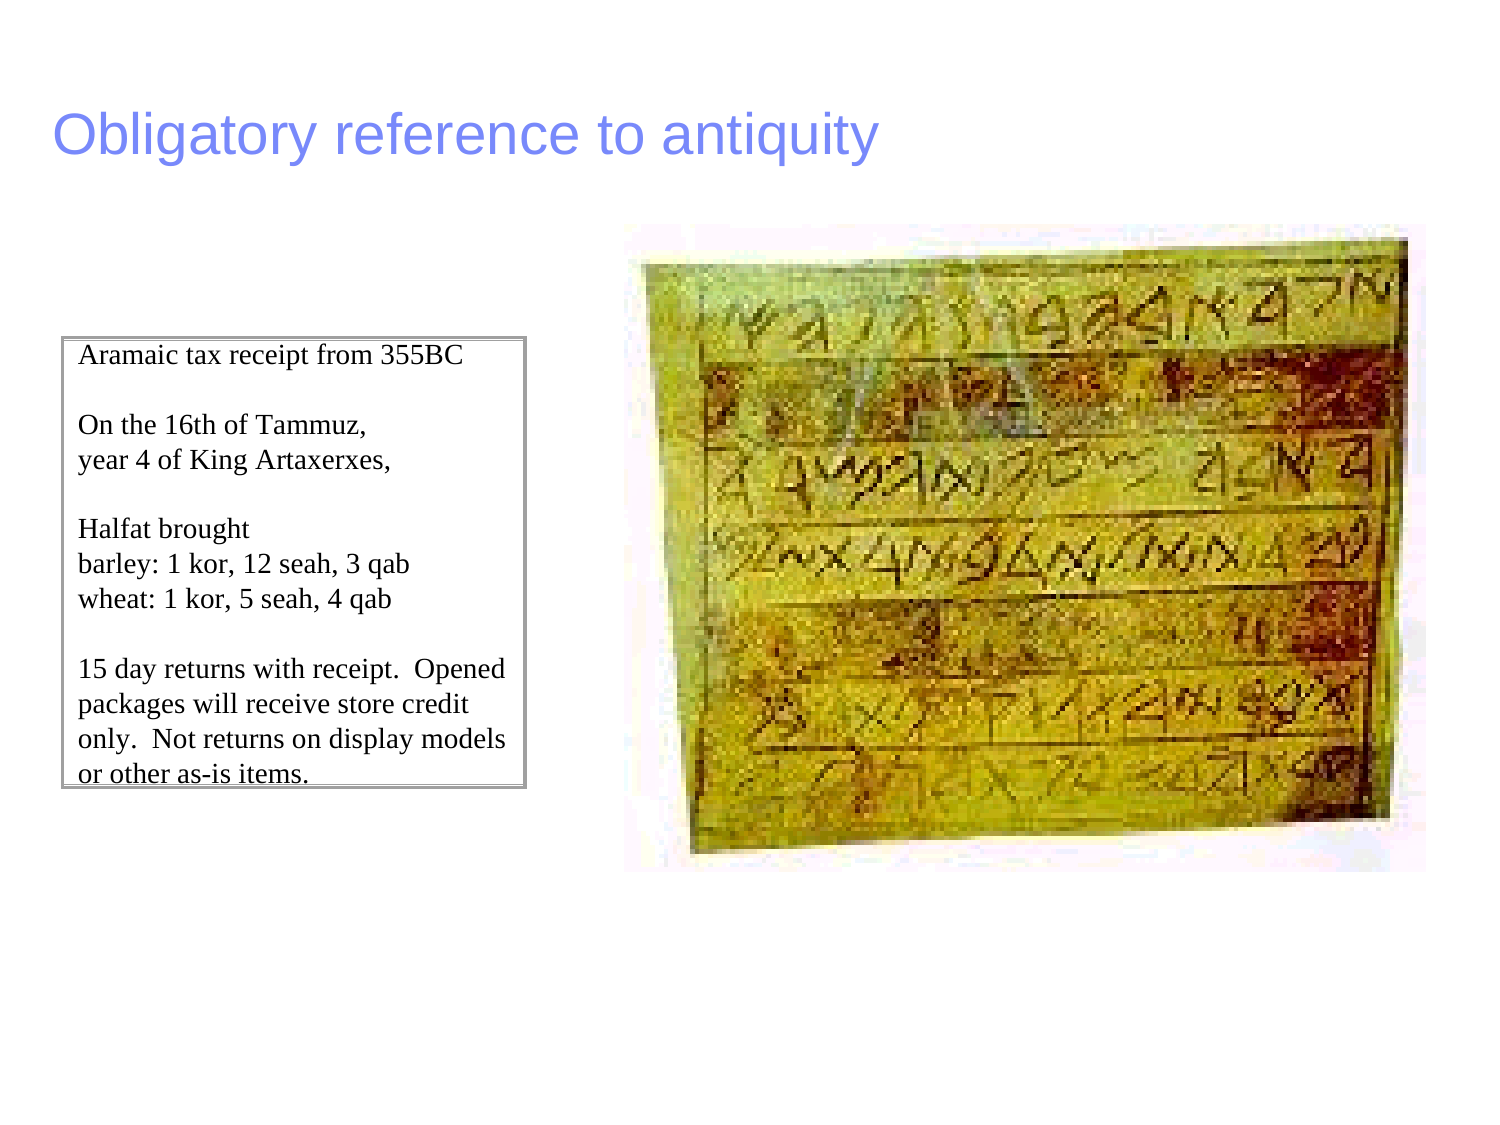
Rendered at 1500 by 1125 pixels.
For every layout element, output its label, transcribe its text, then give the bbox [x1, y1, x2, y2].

title Obligatory reference to antiquity [37, 99, 1391, 182]
text_box Aramaic tax receipt from 355BC On the 16th of Tammuz, year 4 of King Artaxerxes, Halfat brought barley: 1 kor, 12 seah, 3 qab wheat: 1 kor, 5 seah, 4 qab 15 day returns with receipt. Opened packages will receive store credit only. Not returns on display models or other as-is items. [64, 341, 523, 784]
picture [624, 224, 1426, 872]
